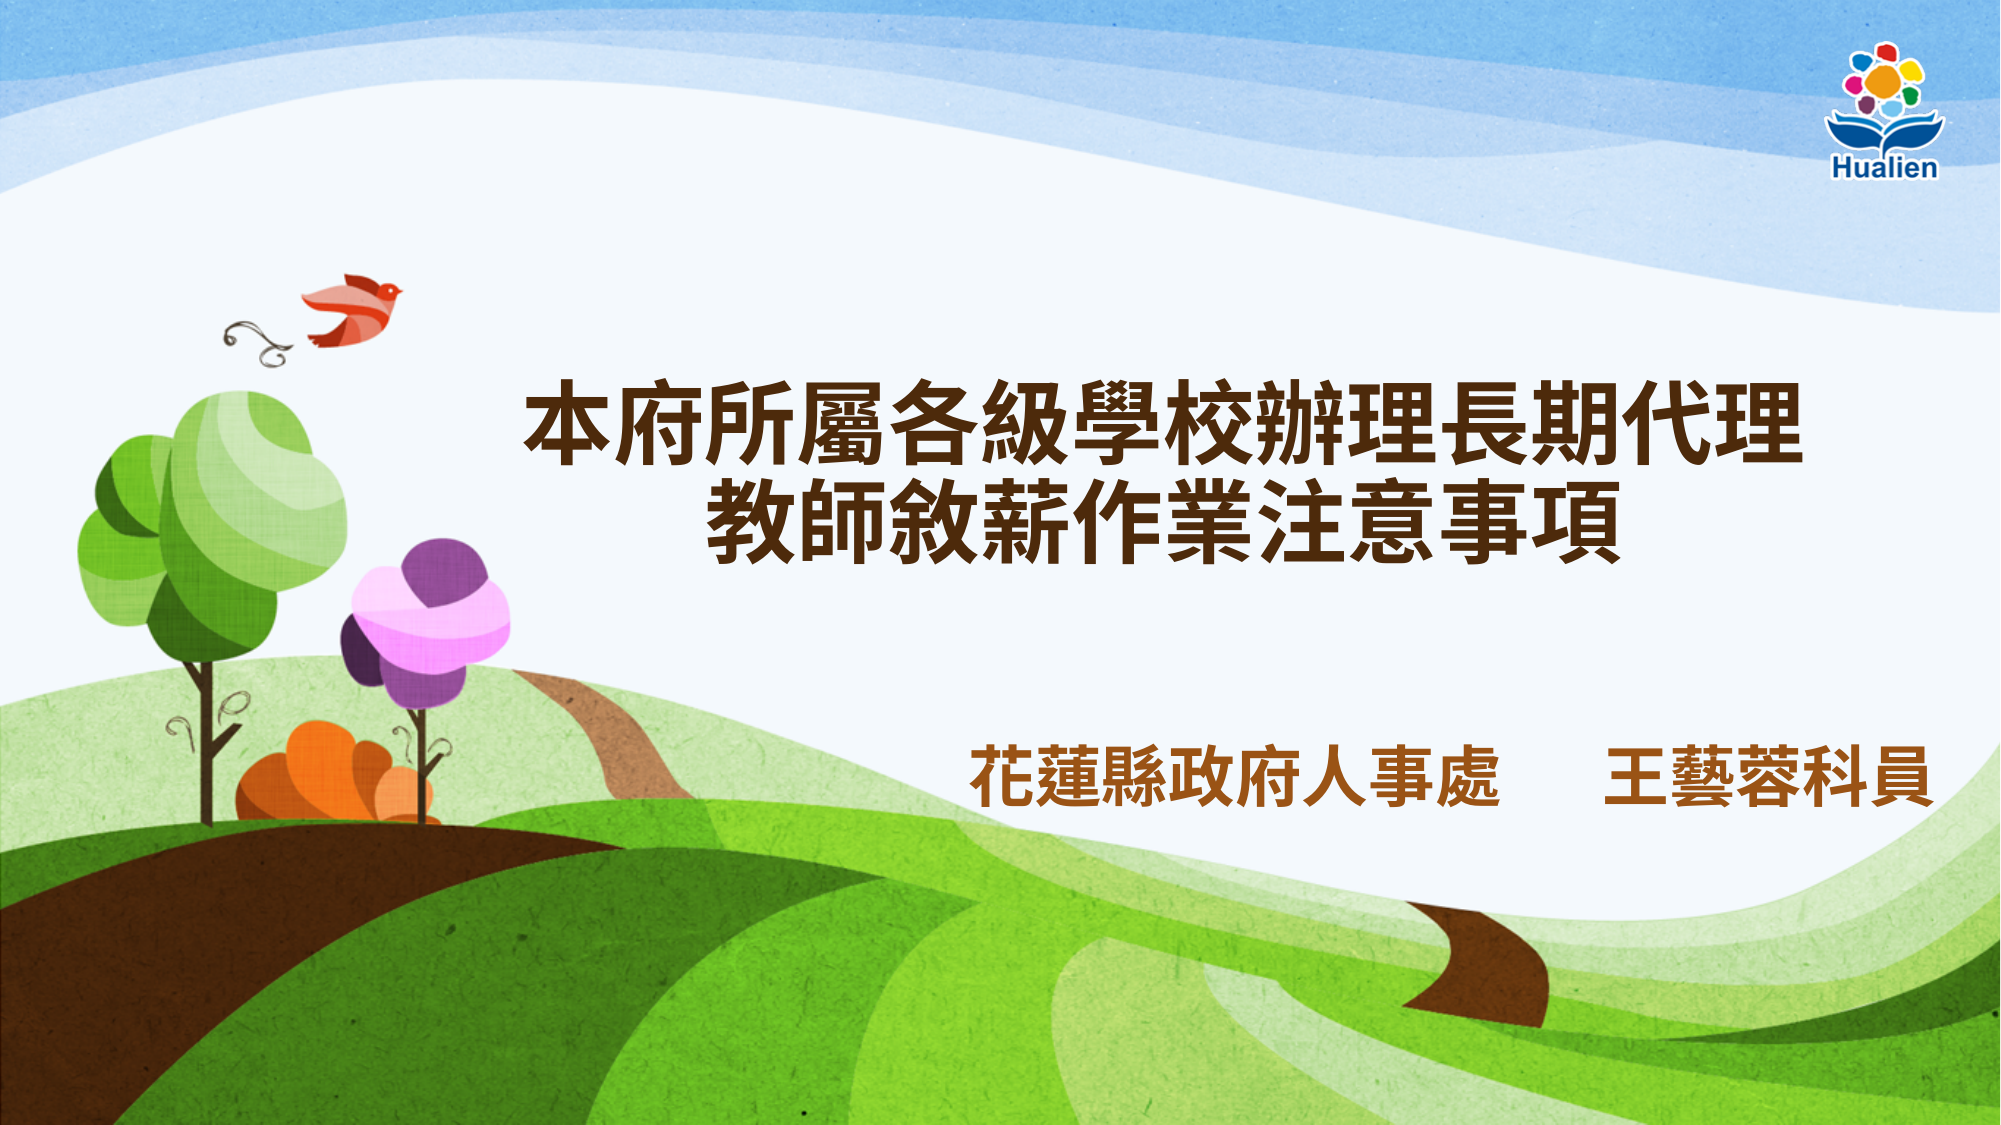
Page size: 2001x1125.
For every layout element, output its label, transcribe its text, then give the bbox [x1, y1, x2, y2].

title 本府所屬各級學校辦理長期代理教師敘薪作業注意事項 [502, 305, 1825, 585]
subtitle 花蓮縣政府人事處 王藝蓉科員 [953, 727, 1979, 856]
picture [0, 0, 2001, 1125]
